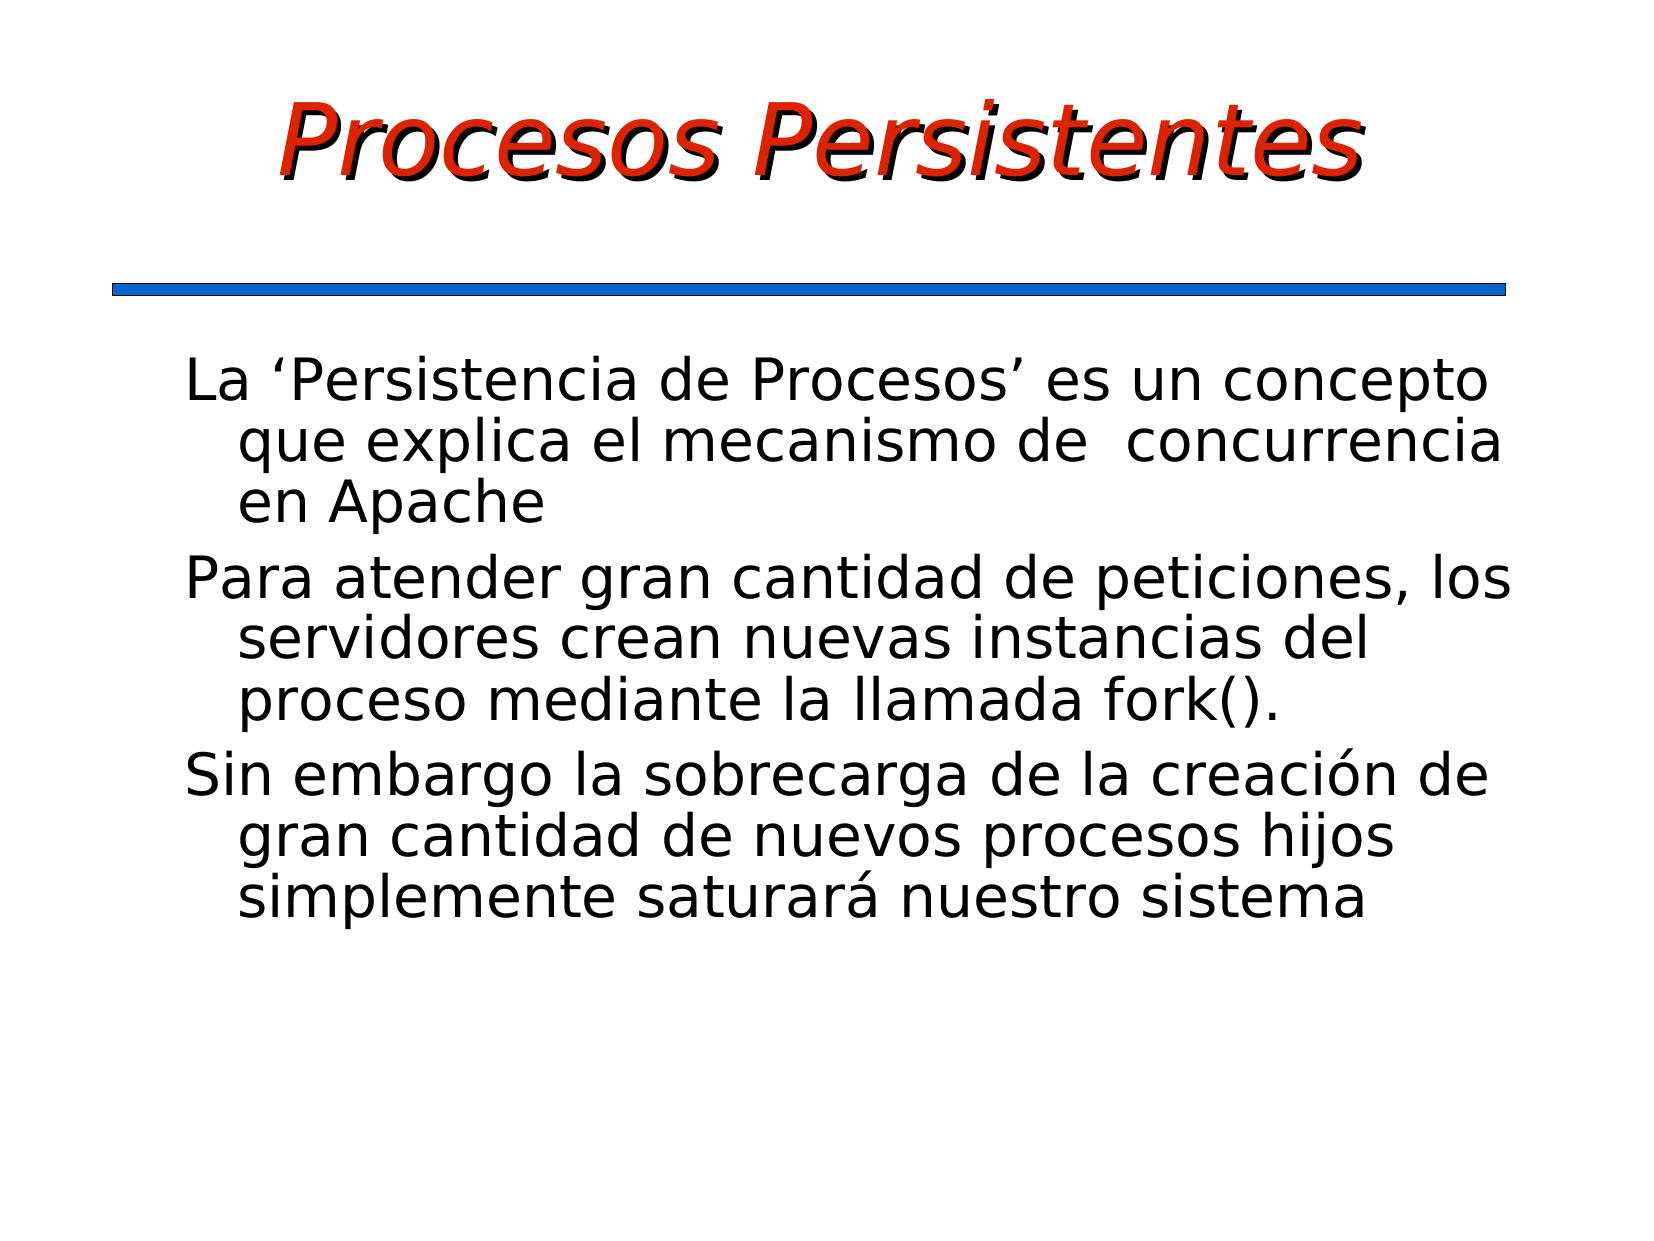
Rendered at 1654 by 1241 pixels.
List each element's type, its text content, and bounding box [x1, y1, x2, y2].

list La ‘Persistencia de Procesos’ es un concepto que explica el mecanismo de concurrencia en Apache Para atender gran cantidad de peticiones, los servidores crean nuevas instancias del proceso mediante la llamada fork(). Sin embargo la sobrecarga de la creación de gran cantidad de nuevos procesos hijos simplemente saturará nuestro sistema [151, 344, 1558, 1226]
title Procesos Persistentes [118, 29, 1524, 207]
